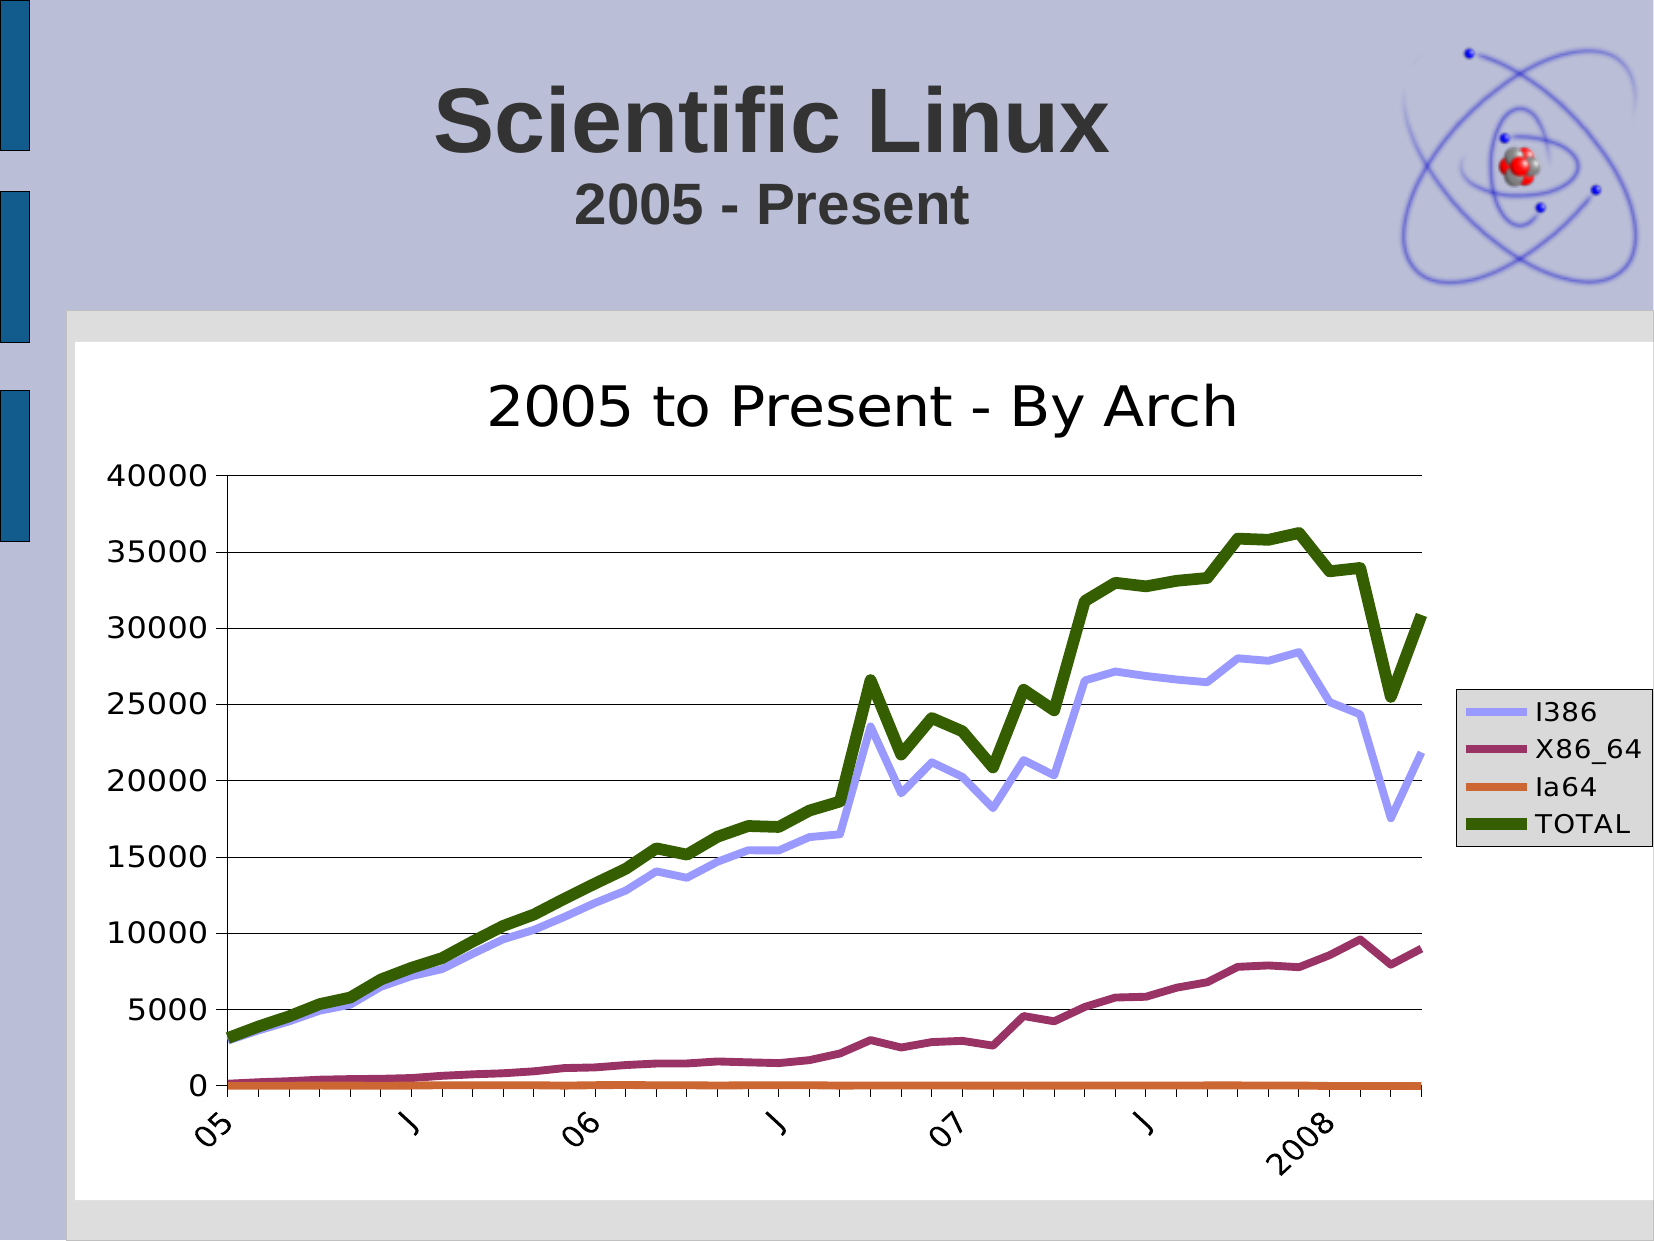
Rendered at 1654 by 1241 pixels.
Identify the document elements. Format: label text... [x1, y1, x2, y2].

picture [1386, 33, 1654, 301]
chart [75, 341, 1654, 1201]
title Scientific Linux 2005 - Present [82, 39, 1386, 267]
